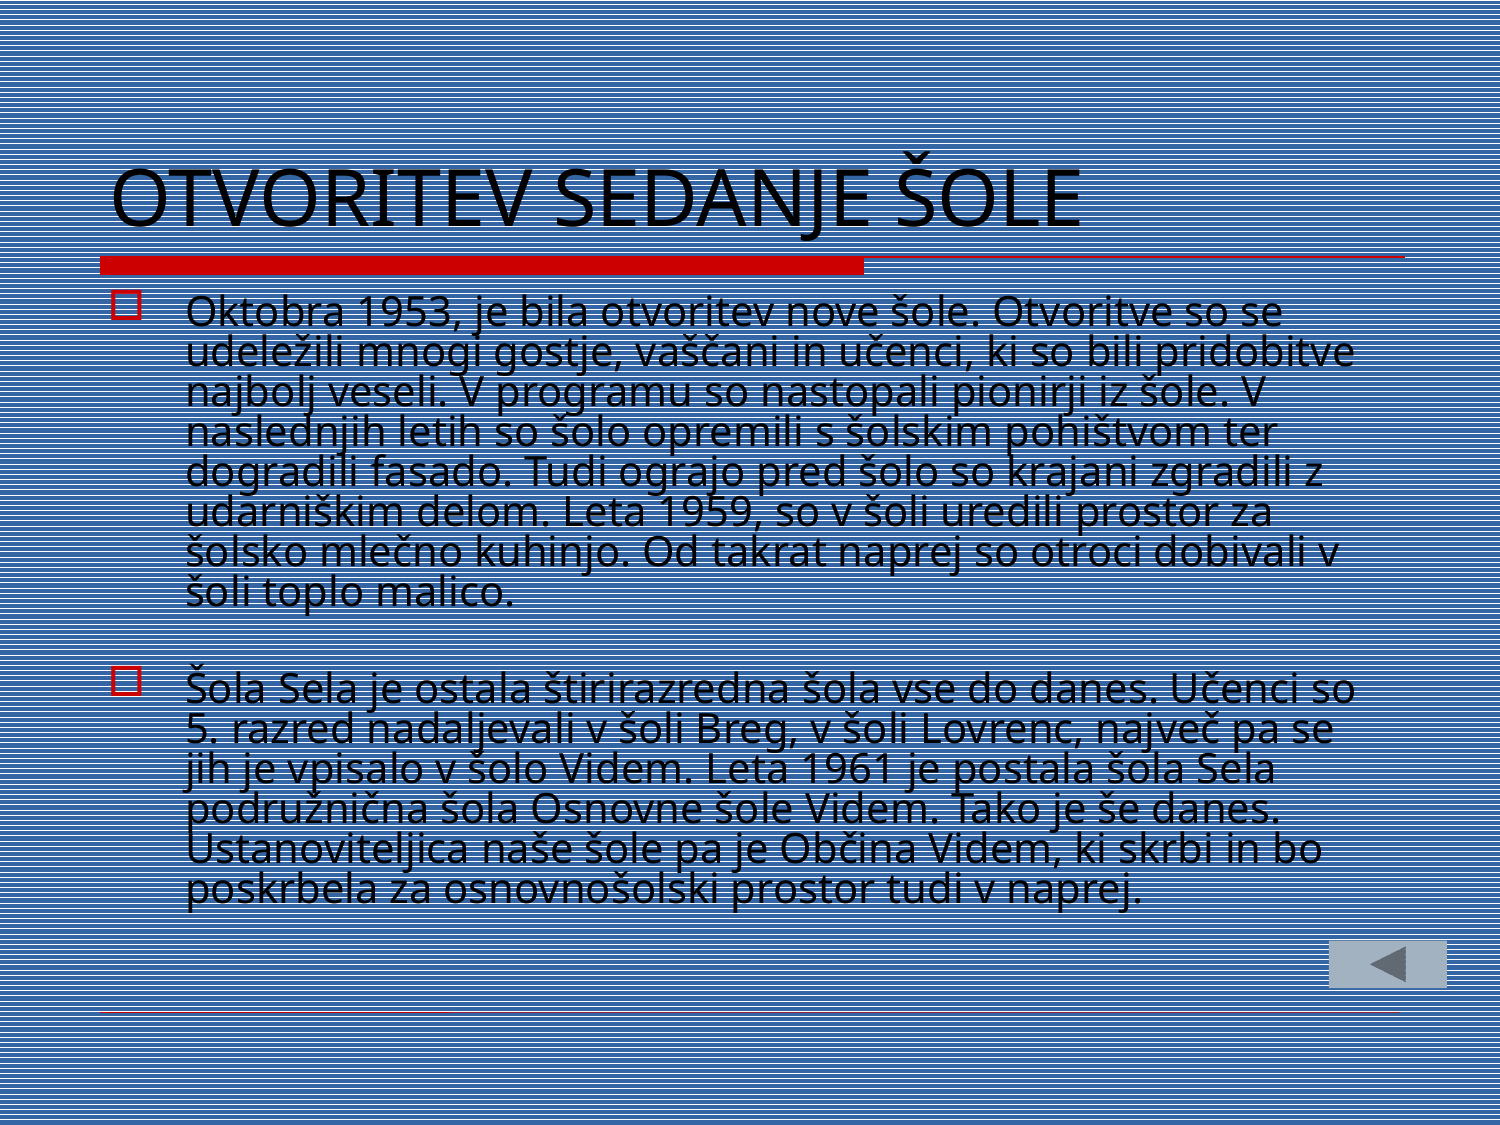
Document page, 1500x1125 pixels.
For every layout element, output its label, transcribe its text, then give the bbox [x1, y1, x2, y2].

text_box [1328, 940, 1447, 989]
title OTVORITEV SEDANJE ŠOLE [94, 50, 1407, 250]
list Oktobra 1953, je bila otvoritev nove šole. Otvoritve so se udeležili mnogi gostje, vaščani in učenci, ki so bili pridobitve najbolj veseli. V programu so nastopali pionirji iz šole. V naslednjih letih so šolo opremili s šolskim pohištvom ter dogradili fasado. Tudi ograjo pred šolo so krajani zgradili z udarniškim delom. Leta 1959, so v šoli uredili prostor za šolsko mlečno ku­hinjo. Od takrat naprej so otroci dobivali v šoli toplo malico. Šola Sela je ostala štirirazredna šola vse do danes. Učenci so 5. razred nadaljevali v šoli Breg, v šoli Lovrenc, naj­več pa se jih je vpisalo v šolo Videm. Leta 1961 je postala šola Sela podružnična šola Osnovne šole Videm. Tako je še danes. Ustanoviteljica naše šole pa je Občina Videm, ki skrbi in bo poskrbela za osnovnošol­ski prostor tudi v naprej. [92, 287, 1406, 988]
